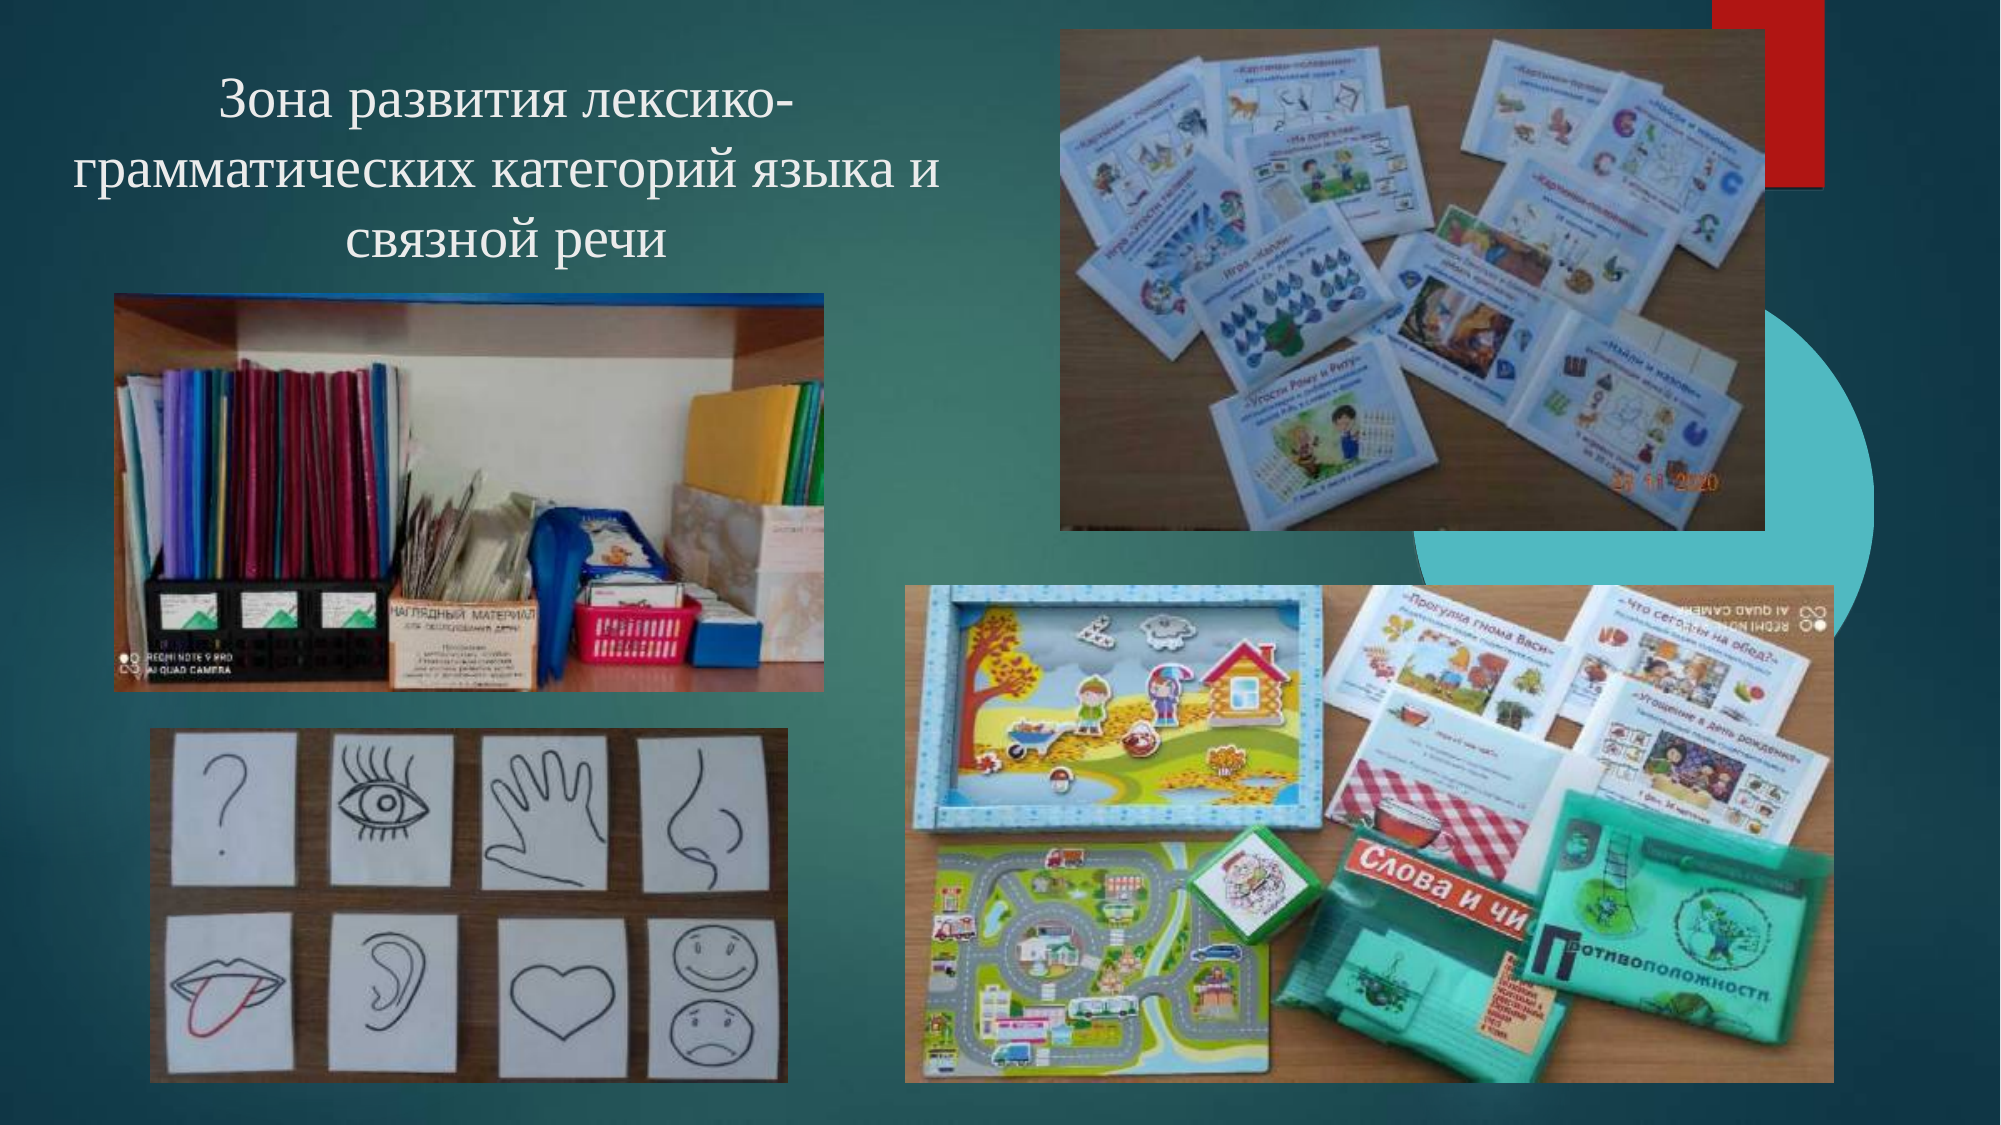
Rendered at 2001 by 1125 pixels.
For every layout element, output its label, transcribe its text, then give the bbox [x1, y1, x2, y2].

text_box Зона развития лексико-грамматических категорий языка и связной речи [49, 51, 965, 280]
picture [0, 0, 2001, 1125]
